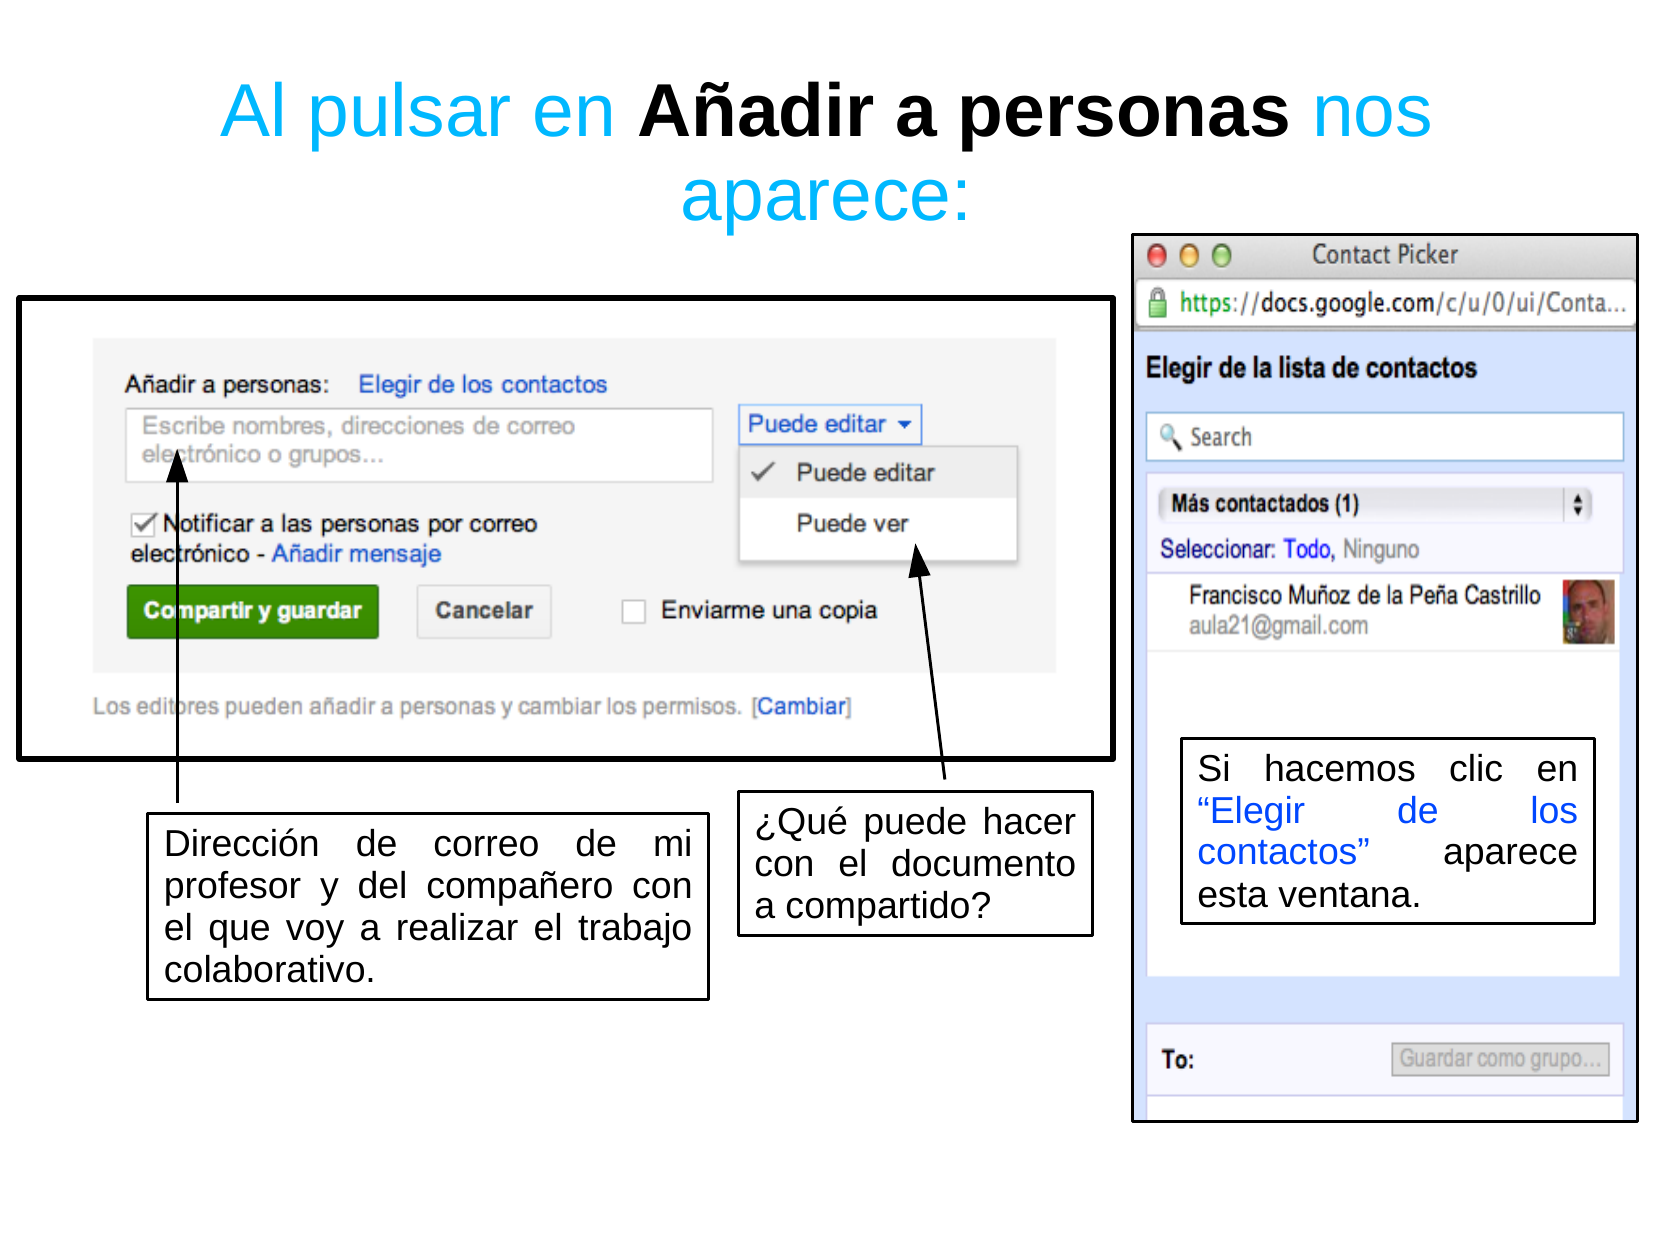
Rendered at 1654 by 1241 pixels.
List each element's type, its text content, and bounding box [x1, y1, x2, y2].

picture [1133, 236, 1636, 1121]
text_box Dirección de correo de mi profesor y del compañero con el que voy a realizar el trabajo colaborativo. [147, 813, 709, 1000]
text_box Si hacemos clic en “Elegir de los contactos” aparece esta ventana. [1181, 738, 1595, 924]
title Al pulsar en Añadir a personas nos aparece: [82, 49, 1571, 257]
text_box ¿Qué puede hacer con el documento a compartido? [738, 791, 1093, 936]
picture [22, 301, 1111, 756]
